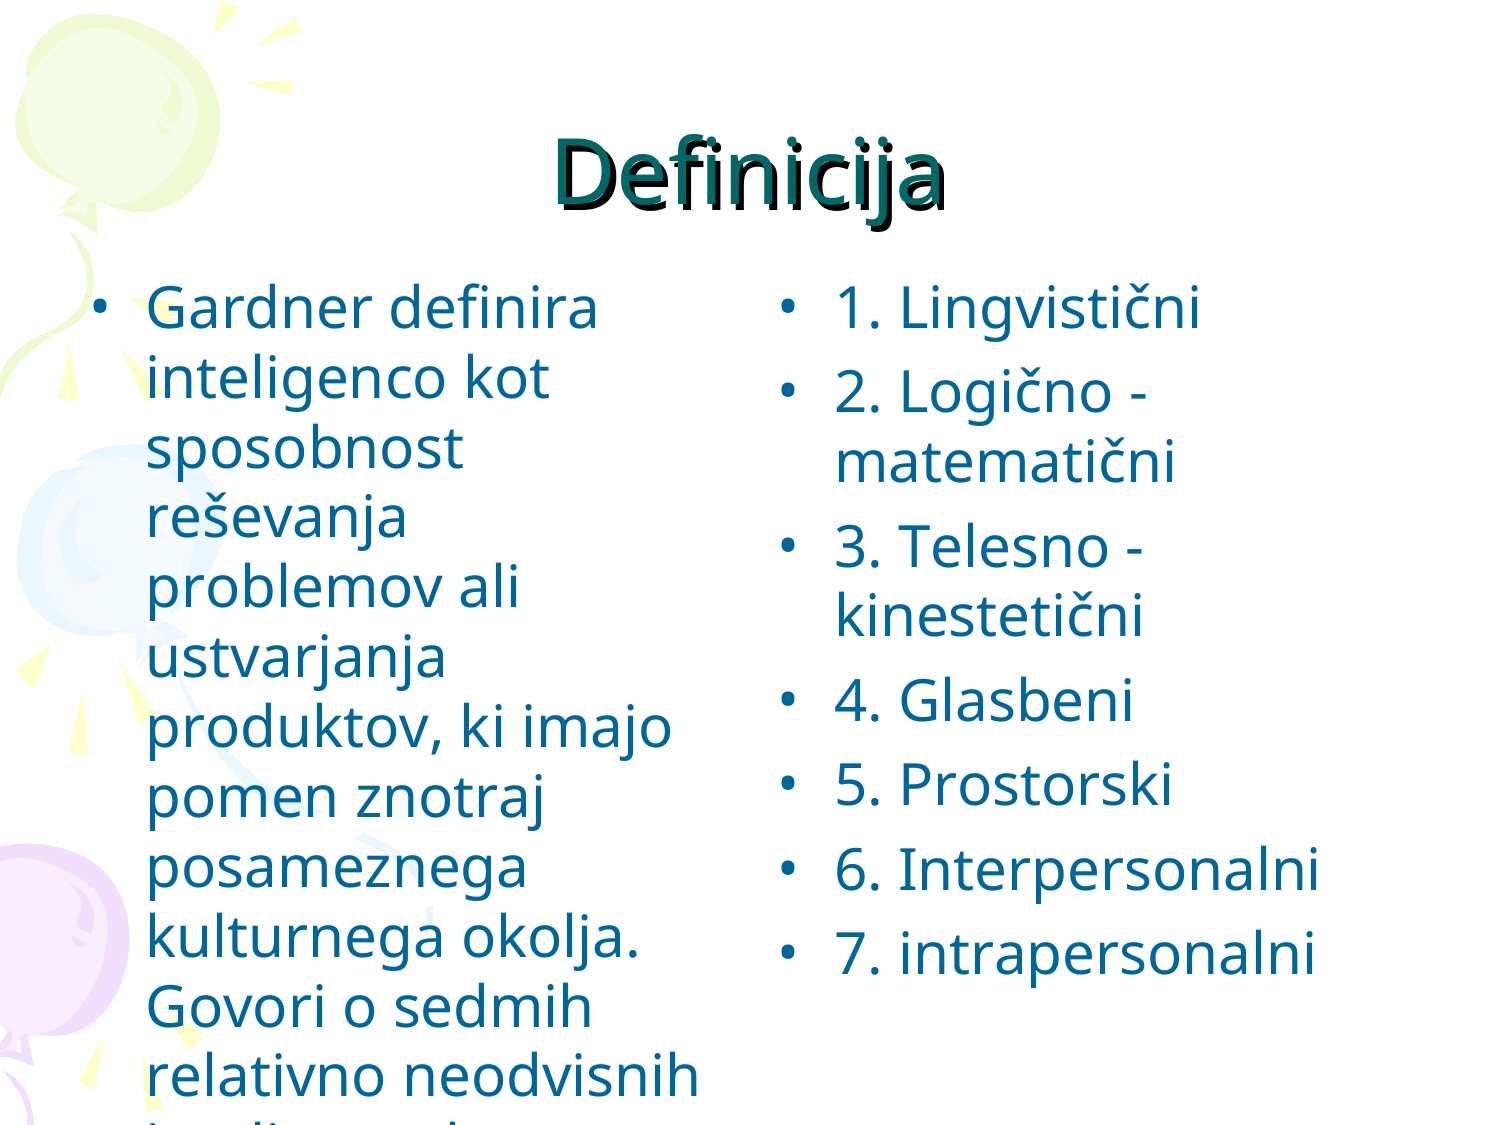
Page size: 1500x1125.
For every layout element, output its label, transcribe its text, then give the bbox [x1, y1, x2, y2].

list 1. Lingvistični 2. Logično - matematični 3. Telesno - kinestetični 4. Glasbeni 5. Prostorski 6. Interpersonalni 7. intrapersonalni [763, 262, 1425, 994]
list Gardner definira inteligenco kot sposobnost reševanja problemov ali ustvarjanja produktov, ki imajo pomen znotraj posameznega kulturnega okolja. Govori o sedmih relativno neodvisnih inteligencah: [74, 262, 737, 994]
title Definicija [72, 16, 1426, 233]
